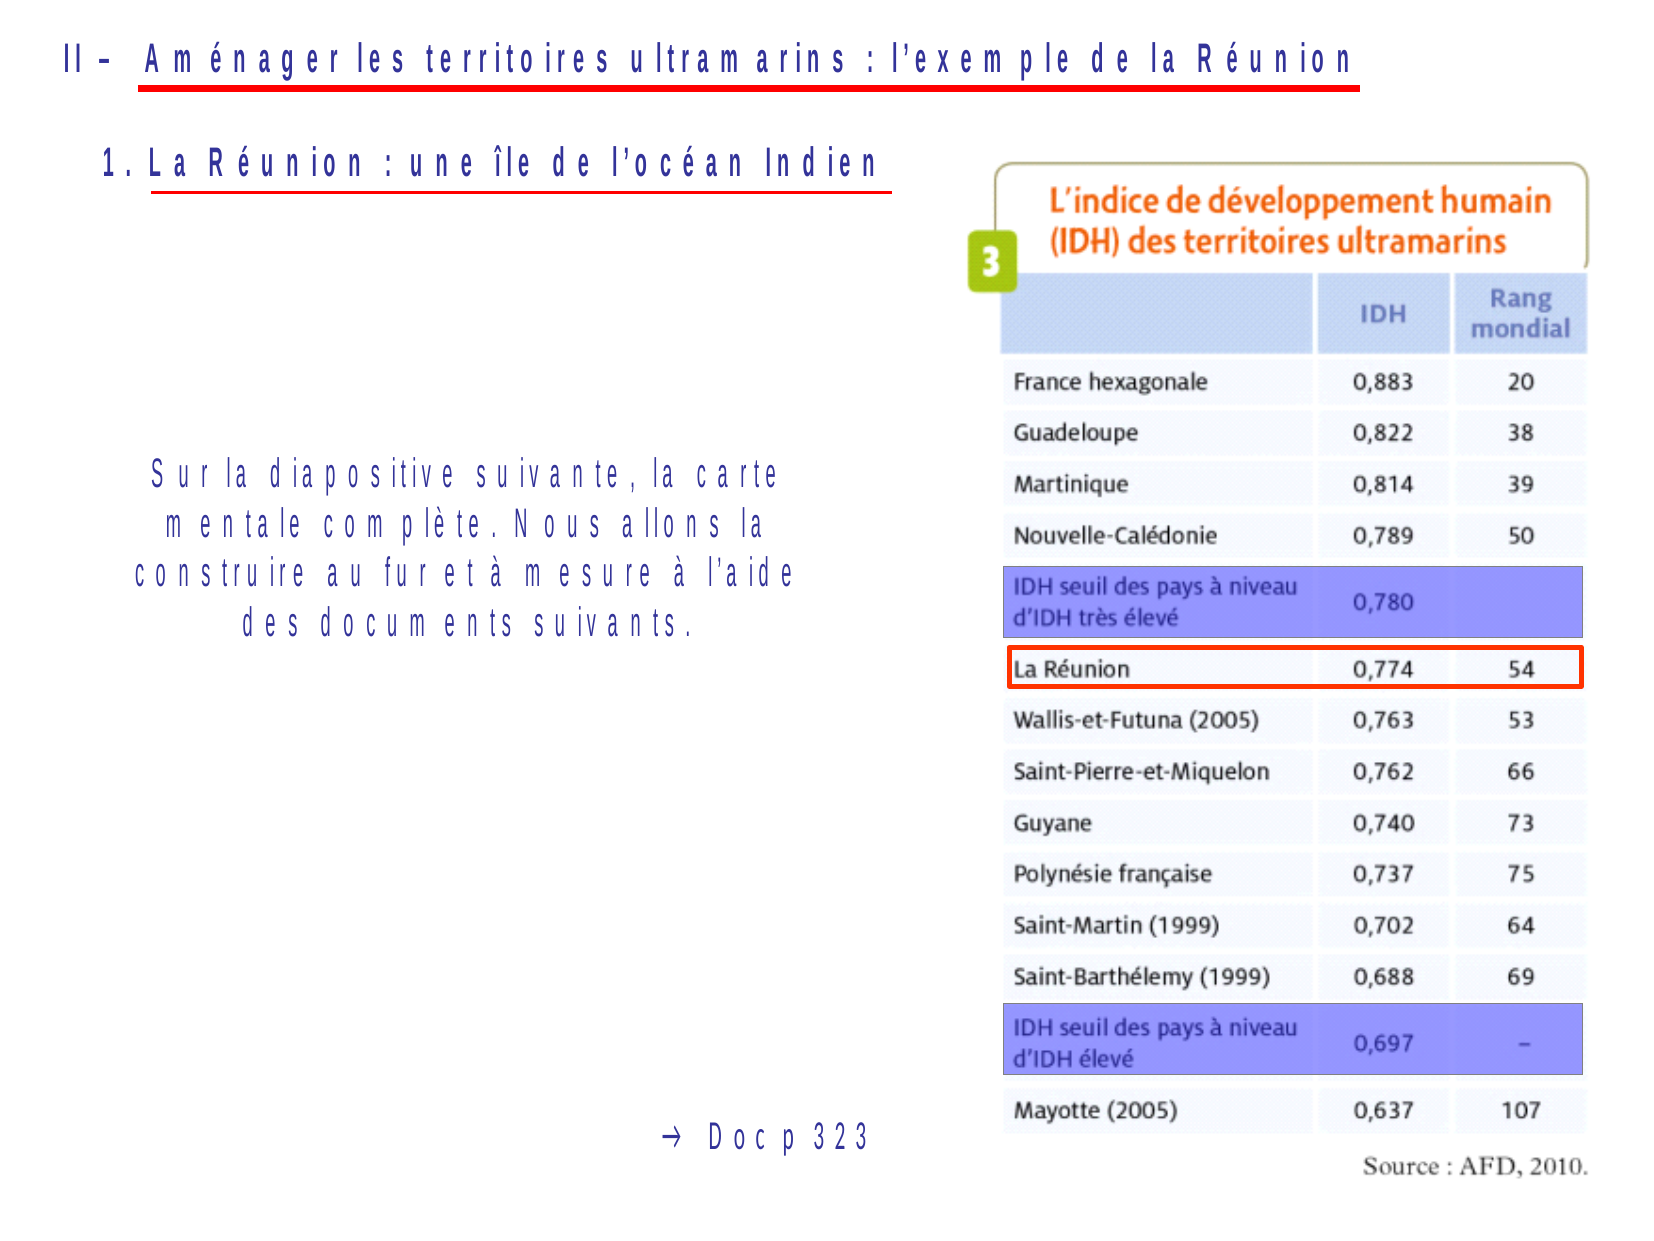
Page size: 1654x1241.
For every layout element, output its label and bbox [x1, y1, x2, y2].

picture [47, 23, 1607, 1194]
text_box [1003, 566, 1583, 638]
text_box [1003, 1003, 1583, 1075]
